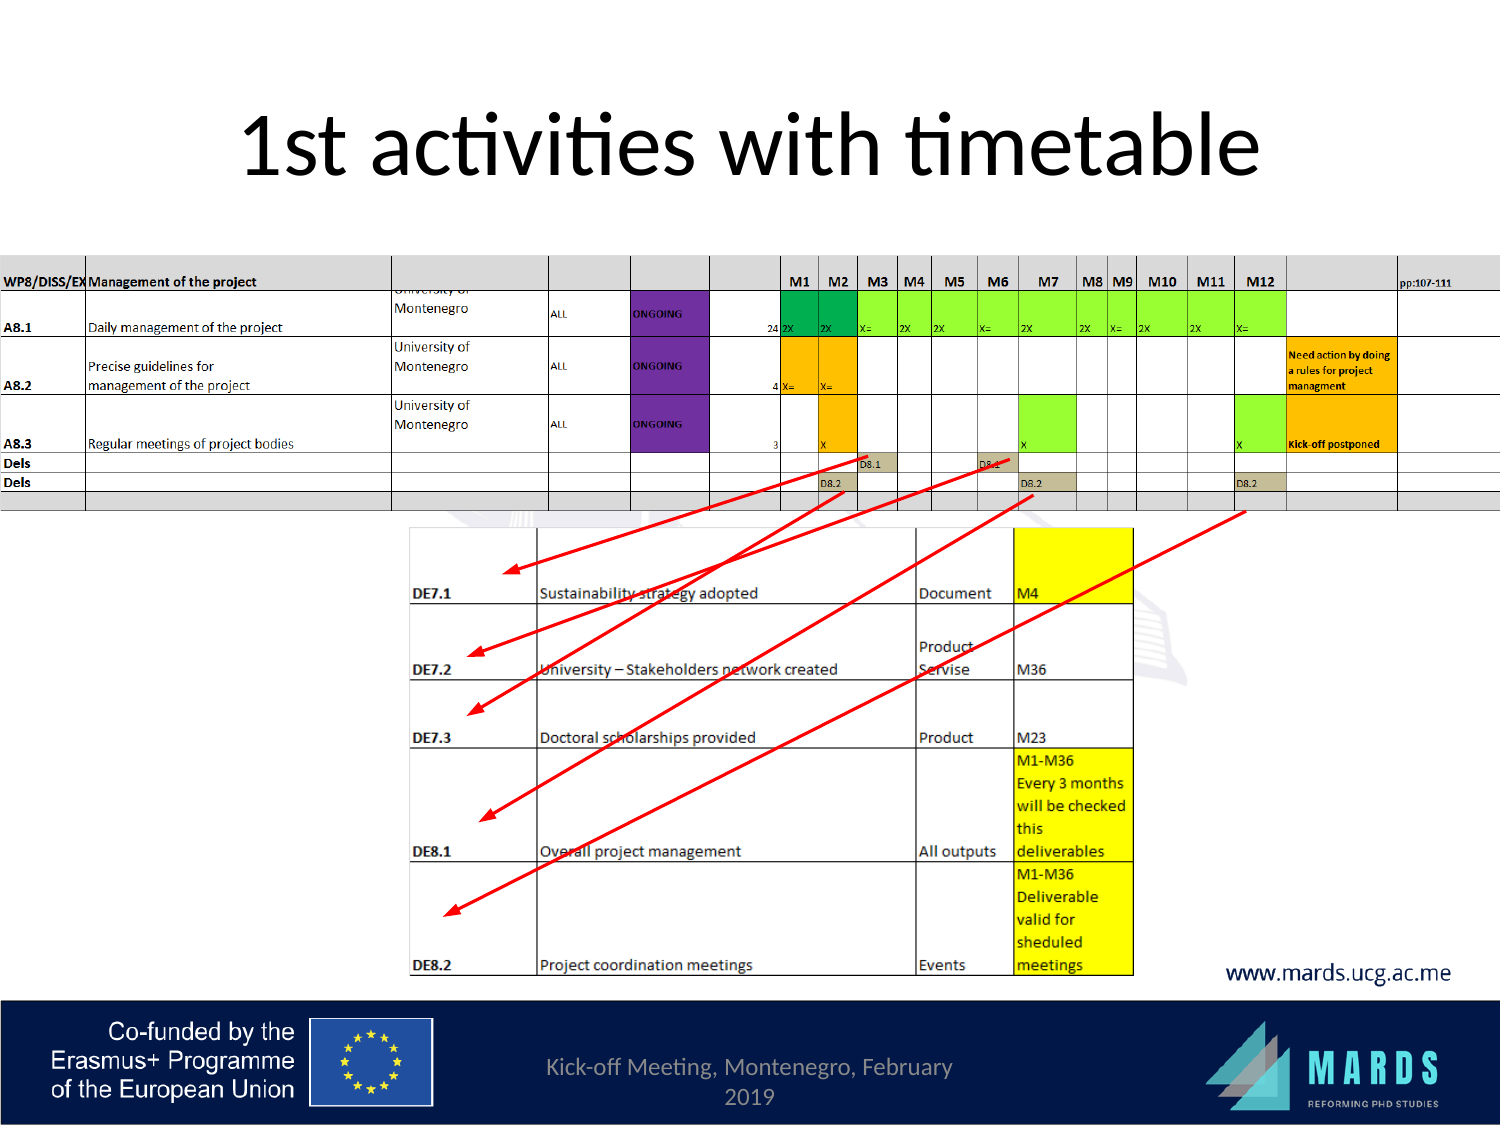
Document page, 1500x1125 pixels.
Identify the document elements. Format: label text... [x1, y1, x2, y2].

picture [0, 255, 1500, 511]
picture [748, 527, 816, 552]
text_box Kick-off Meeting, Montenegro, February 2019 [512, 1042, 988, 1103]
title 1st activities with timetable [75, 45, 1426, 233]
picture [409, 527, 1134, 976]
